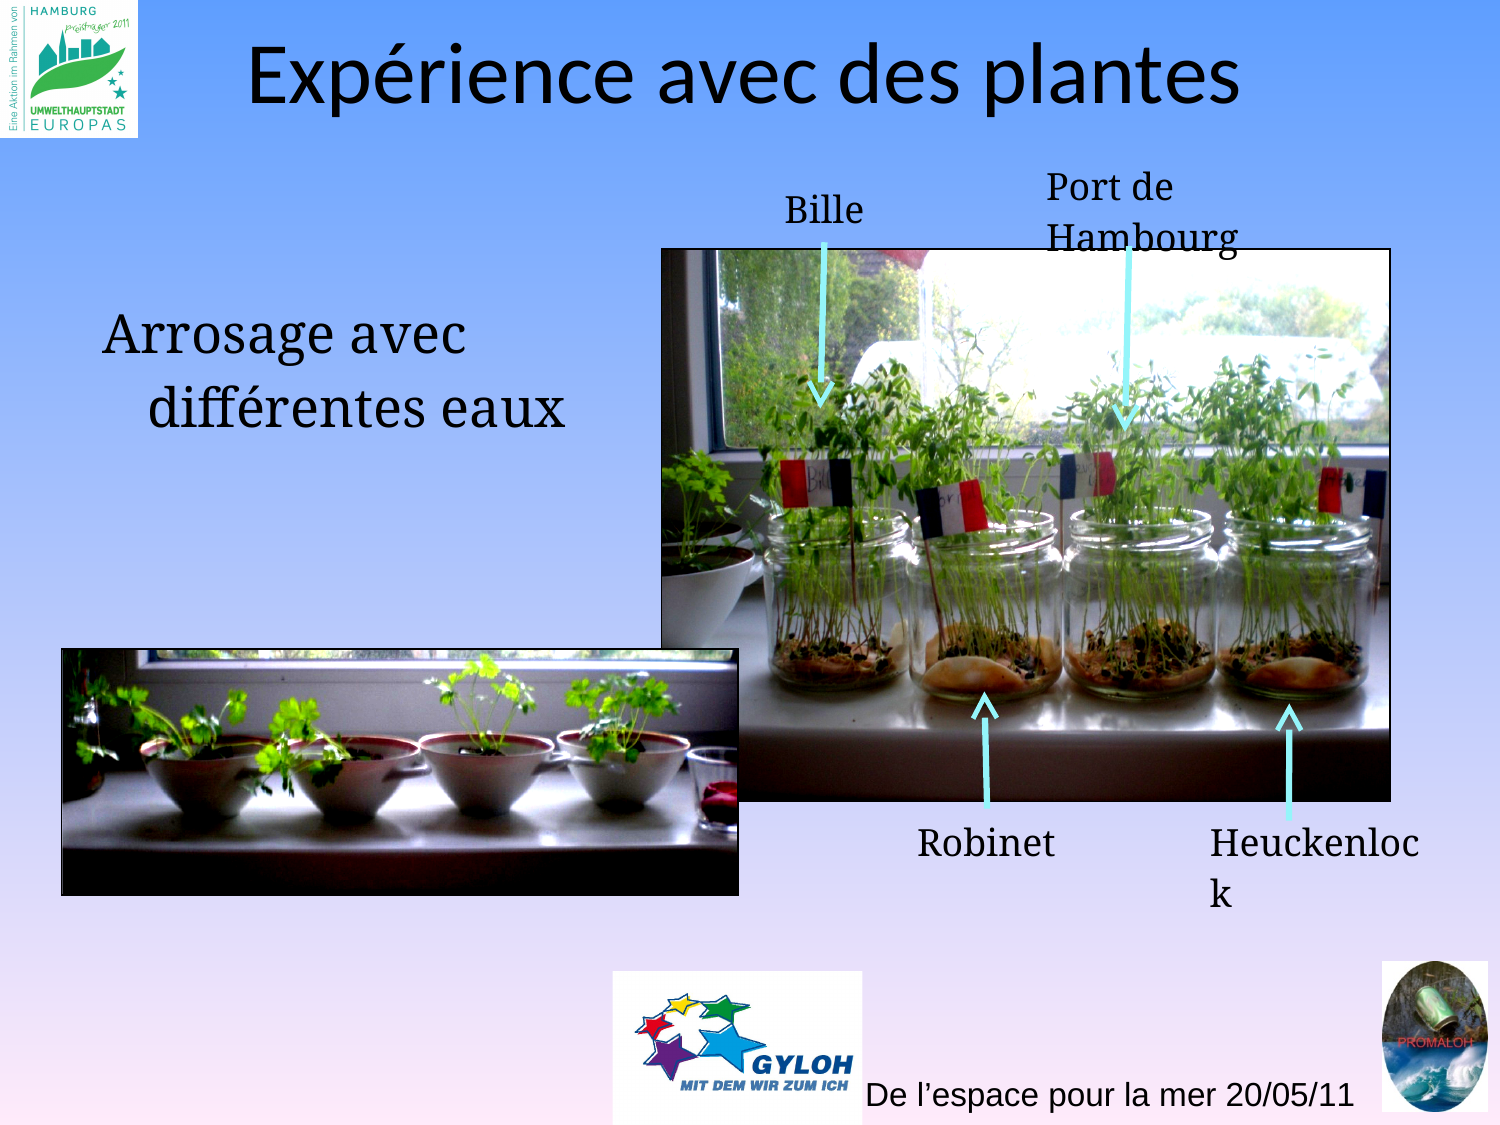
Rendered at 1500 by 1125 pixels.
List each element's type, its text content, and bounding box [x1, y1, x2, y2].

picture [0, 0, 138, 138]
text_box De l’espace pour la mer 20/05/11 [863, 1068, 1371, 1122]
text_box Heuckenlock [1195, 808, 1454, 927]
list Arrosage avec différentes eaux [87, 287, 601, 438]
picture [1382, 961, 1488, 1112]
text_box Bille [769, 175, 880, 243]
title Expérience avec des plantes [246, 0, 1462, 126]
picture [62, 650, 738, 895]
picture [612, 971, 863, 1125]
text_box Robinet [902, 808, 1072, 876]
picture [662, 249, 1390, 801]
text_box Port de Hambourg [1031, 152, 1294, 270]
